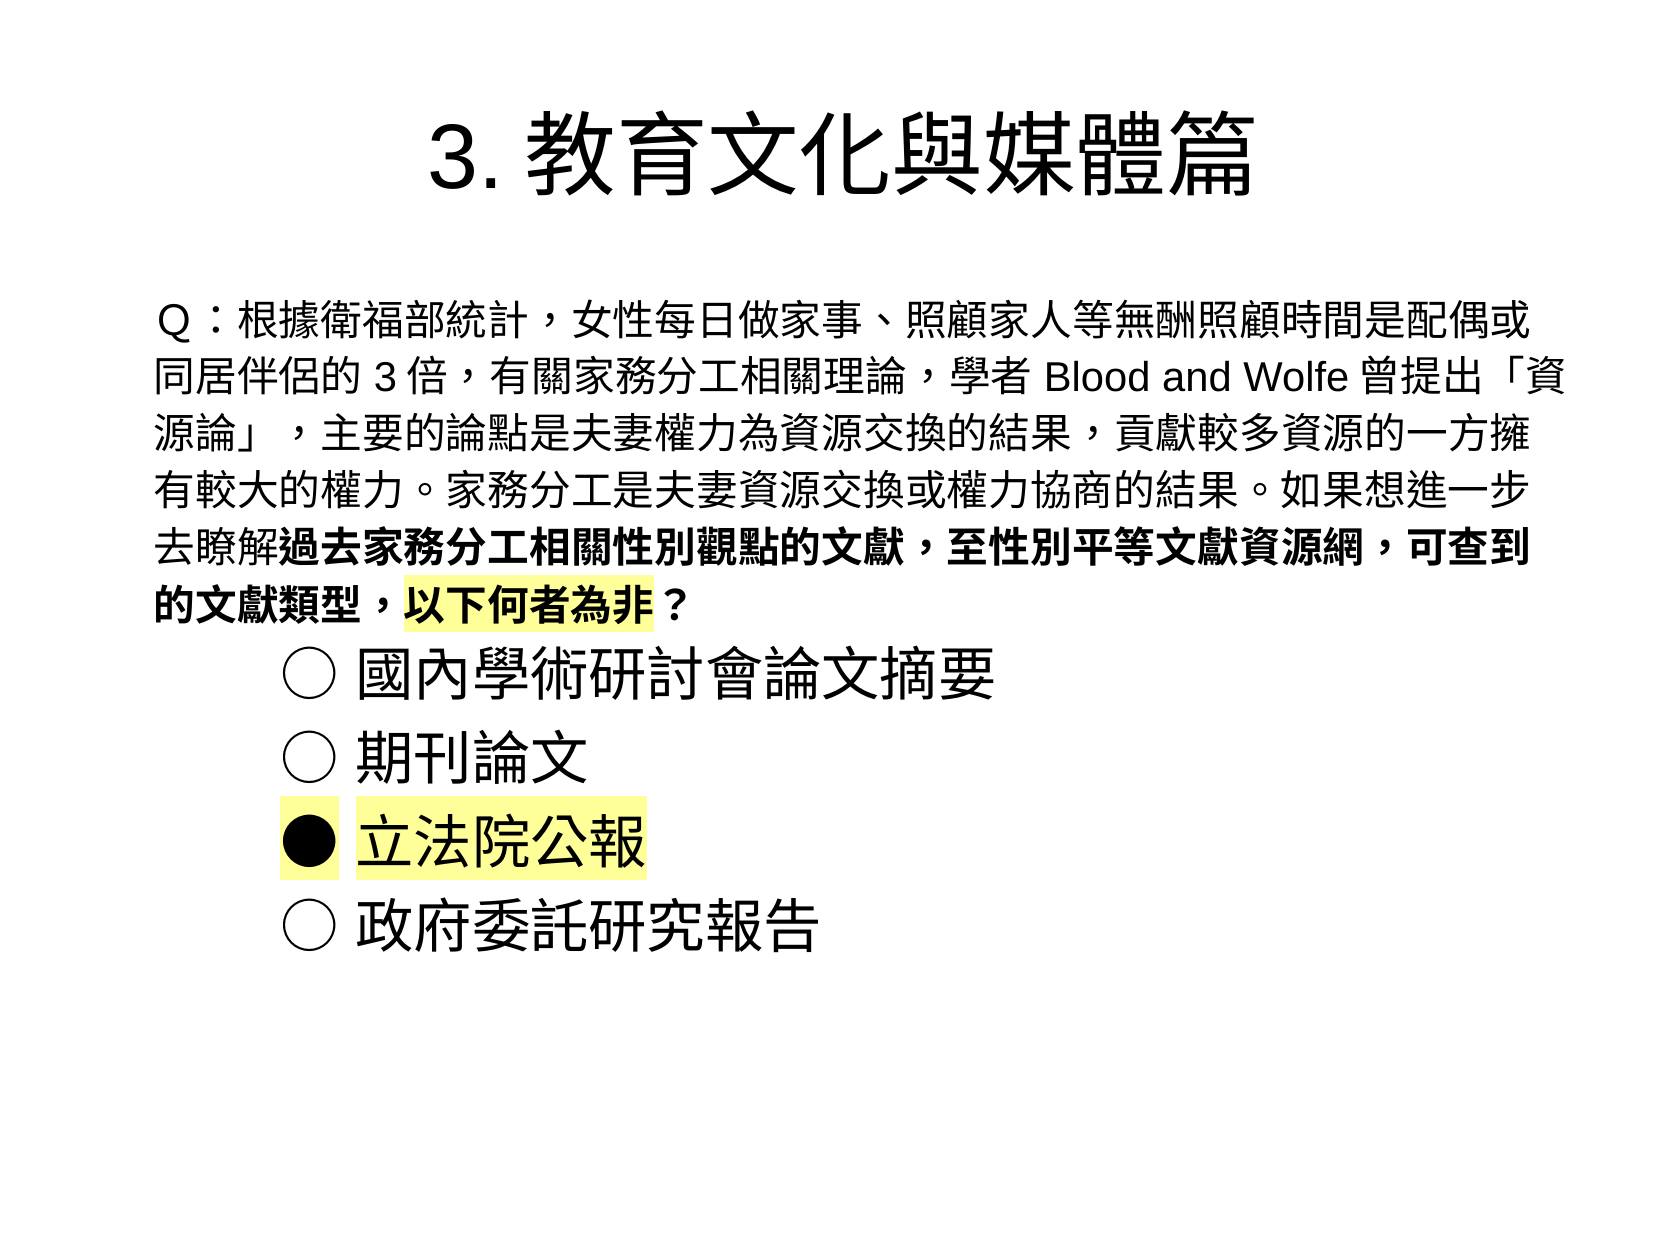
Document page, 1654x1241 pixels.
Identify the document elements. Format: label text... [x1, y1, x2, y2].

text_box ○國內學術研討會論文摘要 ○期刊論文 ●立法院公報 ○政府委託研究報告 [265, 620, 1152, 914]
title 3.教育文化與媒體篇 [82, 49, 1571, 257]
list Ｑ：根據衛福部統計，女性每日做家事、照顧家人等無酬照顧時間是配偶或同居伴侶的3倍，有關家務分工相關理論，學者Blood and Wolfe曾提出「資源論」，主要的論點是夫妻權力為資源交換的結果，貢獻較多資源的一方擁有較大的權力。家務分工是夫妻資源交換或權力協商的結果。如果想進一步去瞭解過去家務分工相關性別觀點的文獻，至性別平等文獻資源網，可查到的文獻類型，以下何者為非？ [82, 290, 1571, 591]
